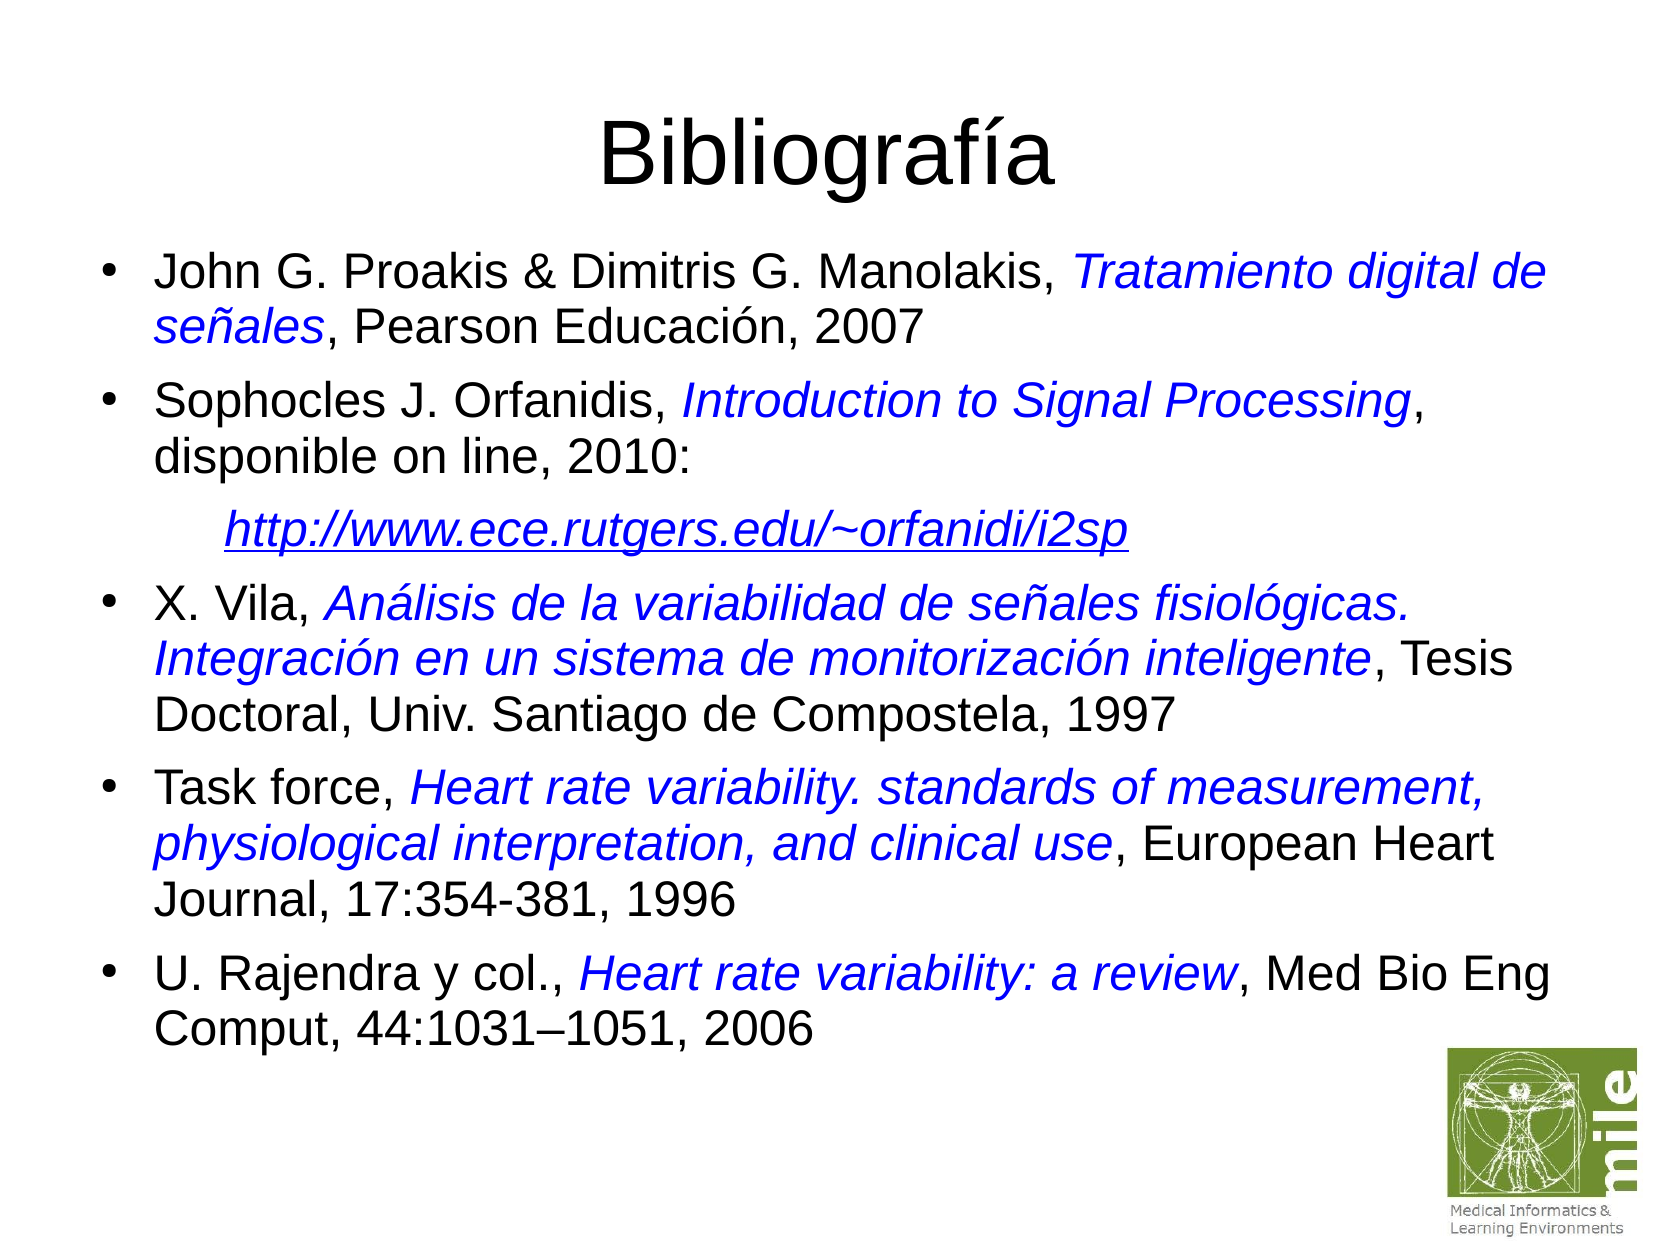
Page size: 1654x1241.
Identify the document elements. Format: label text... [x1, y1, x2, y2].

picture [1440, 1033, 1654, 1241]
title Bibliografía [82, 49, 1571, 242]
list John G. Proakis & Dimitris G. Manolakis, Tratamiento digital de señales, Pearson Educación, 2007 Sophocles J. Orfanidis, Introduction to Signal Processing, disponible on line, 2010: http://www.ece.rutgers.edu/~orfanidi/i2sp X. Vila, Análisis de la variabilidad de señales fisiológicas. Integración en un sistema de monitorización inteligente, Tesis Doctoral, Univ. Santiago de Compostela, 1997 Task force, Heart rate variability. standards of measurement, physiological interpretation, and clinical use, European Heart Journal, 17:354-381, 1996 U. Rajendra y col., Heart rate variability: a review, Med Bio Eng Comput, 44:1031–1051, 2006 [82, 242, 1571, 1062]
